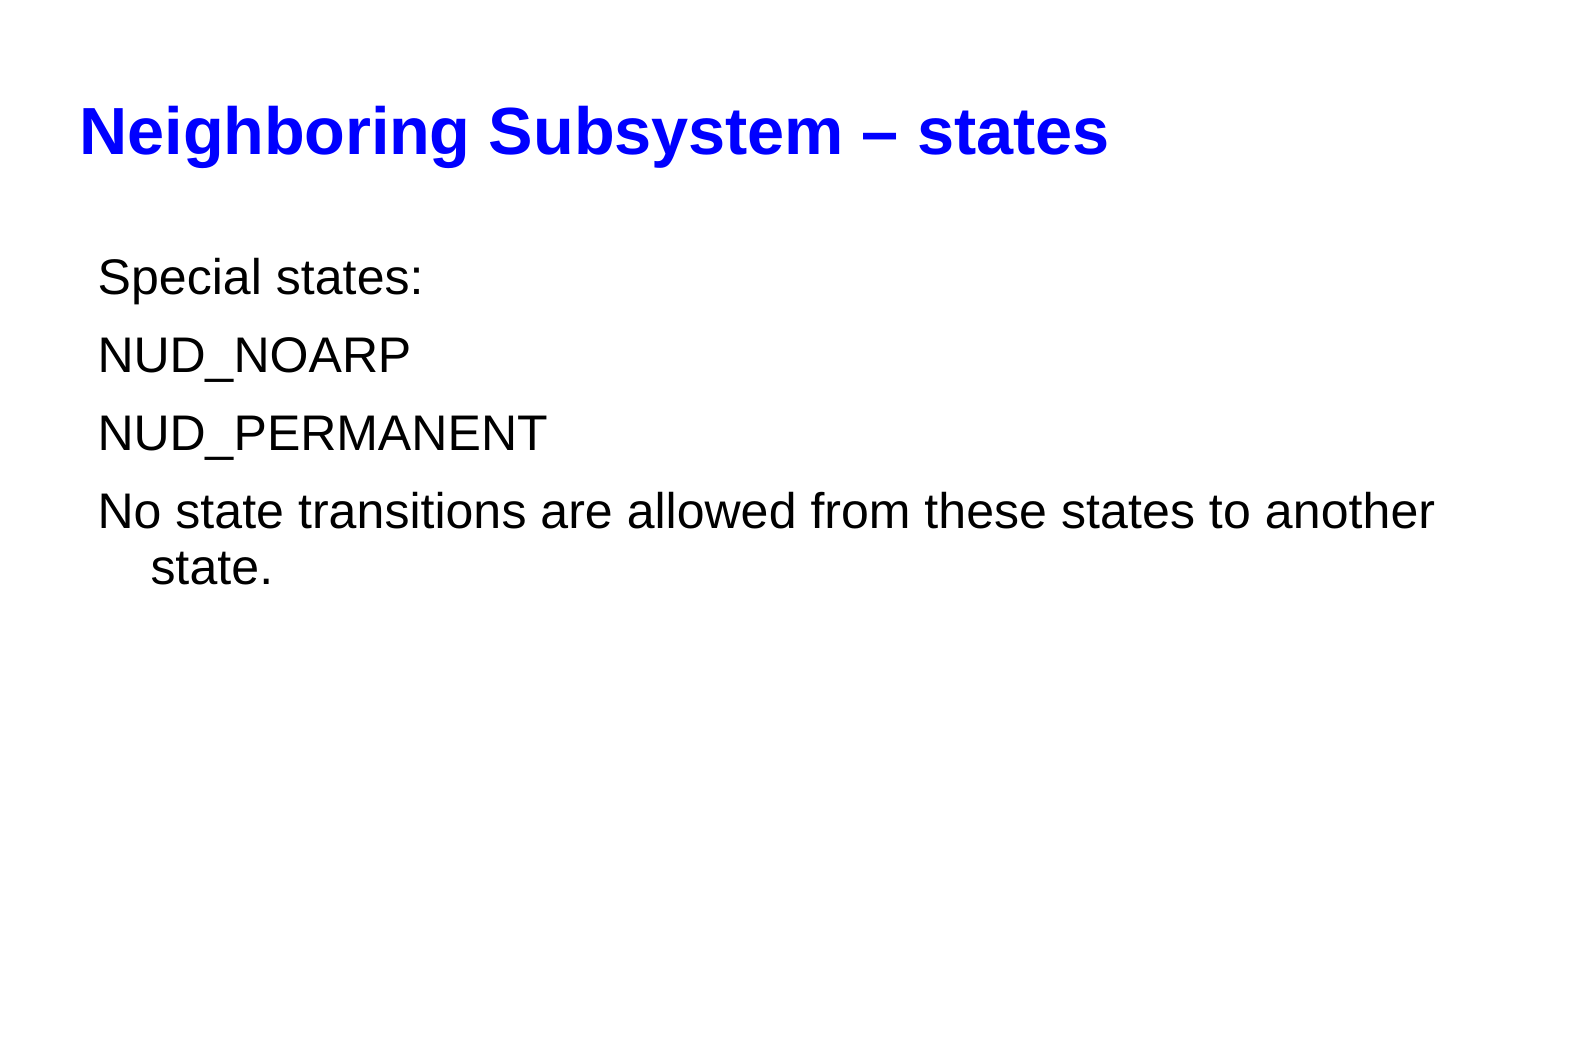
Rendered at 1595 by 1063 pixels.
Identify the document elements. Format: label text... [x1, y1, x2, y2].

list Special states: NUD_NOARP NUD_PERMANENT No state transitions are allowed from these states to another state. [79, 248, 1515, 936]
title Neighboring Subsystem – states [79, 49, 1515, 213]
